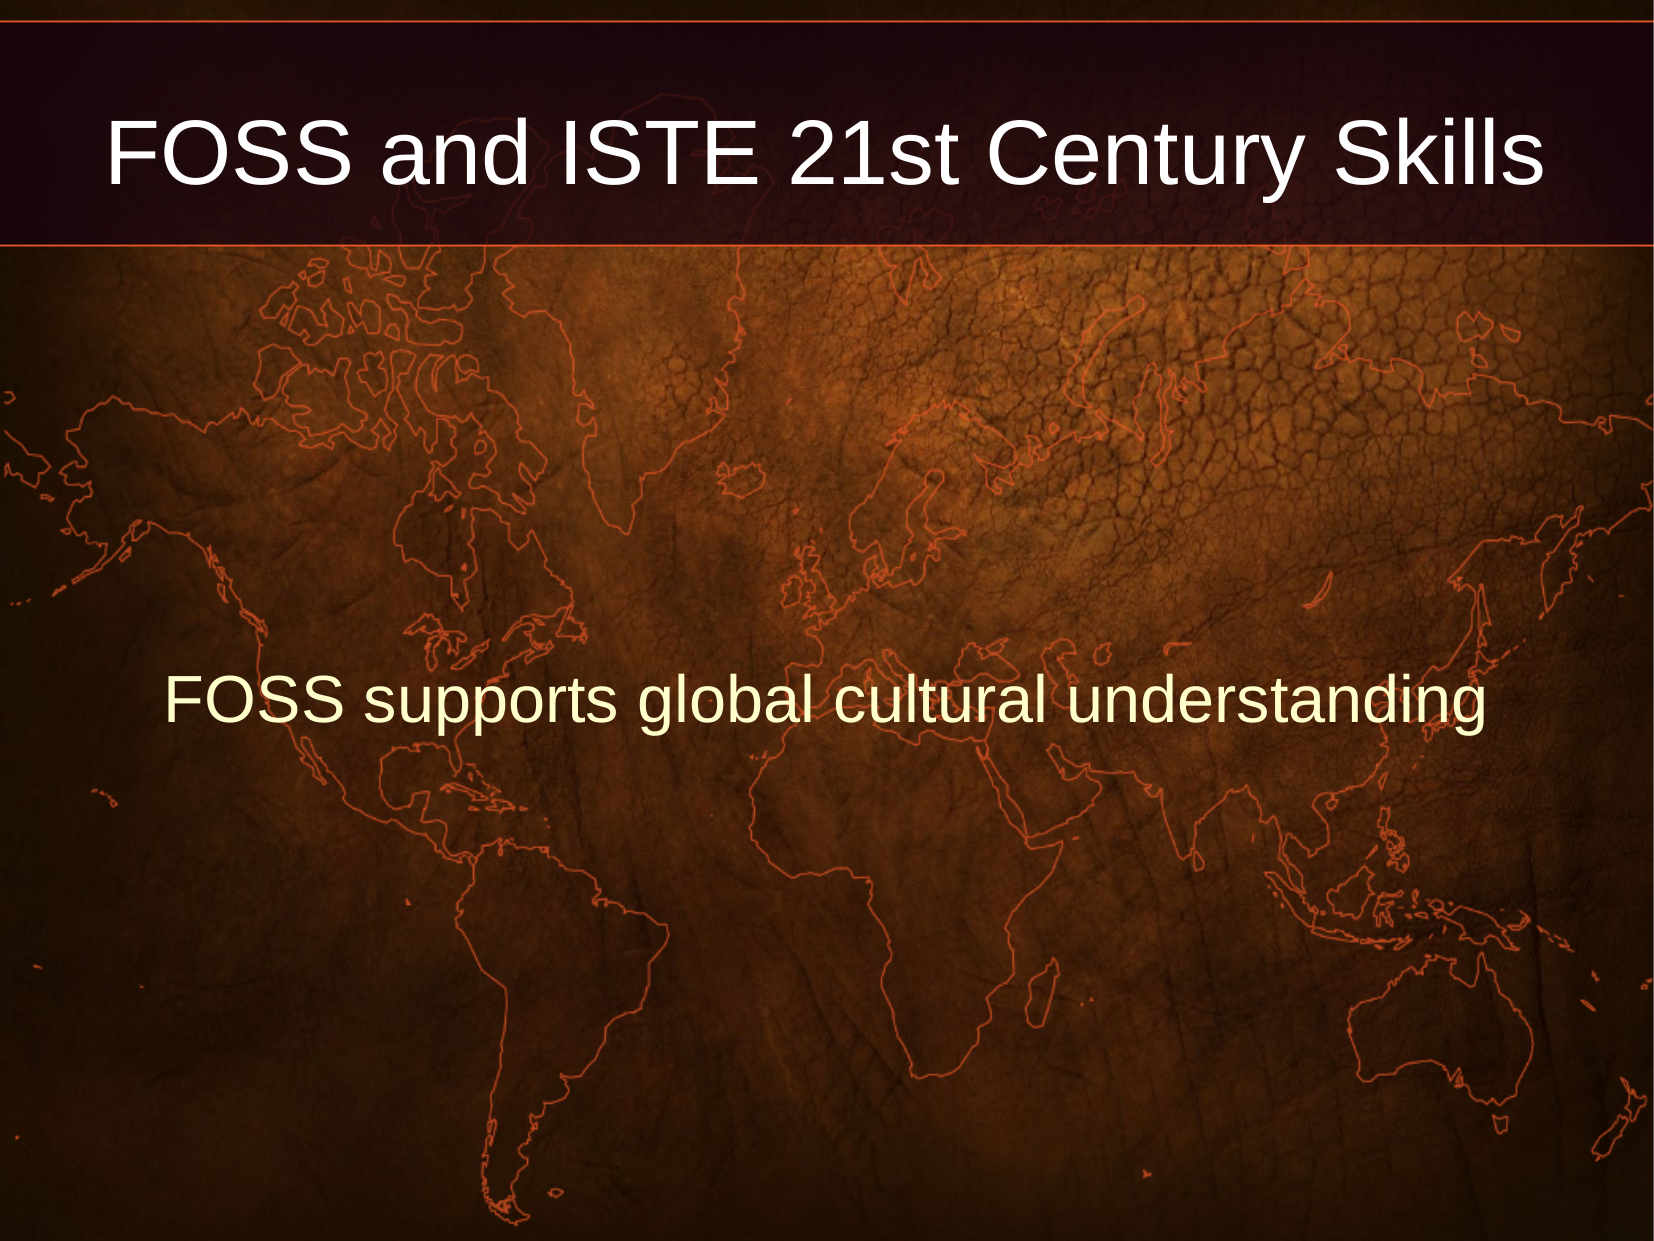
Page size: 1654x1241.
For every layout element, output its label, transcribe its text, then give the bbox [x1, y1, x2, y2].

picture [0, 0, 1654, 1241]
title FOSS and ISTE 21st Century Skills [82, 49, 1571, 257]
subtitle FOSS supports global cultural understanding [82, 297, 1571, 1102]
